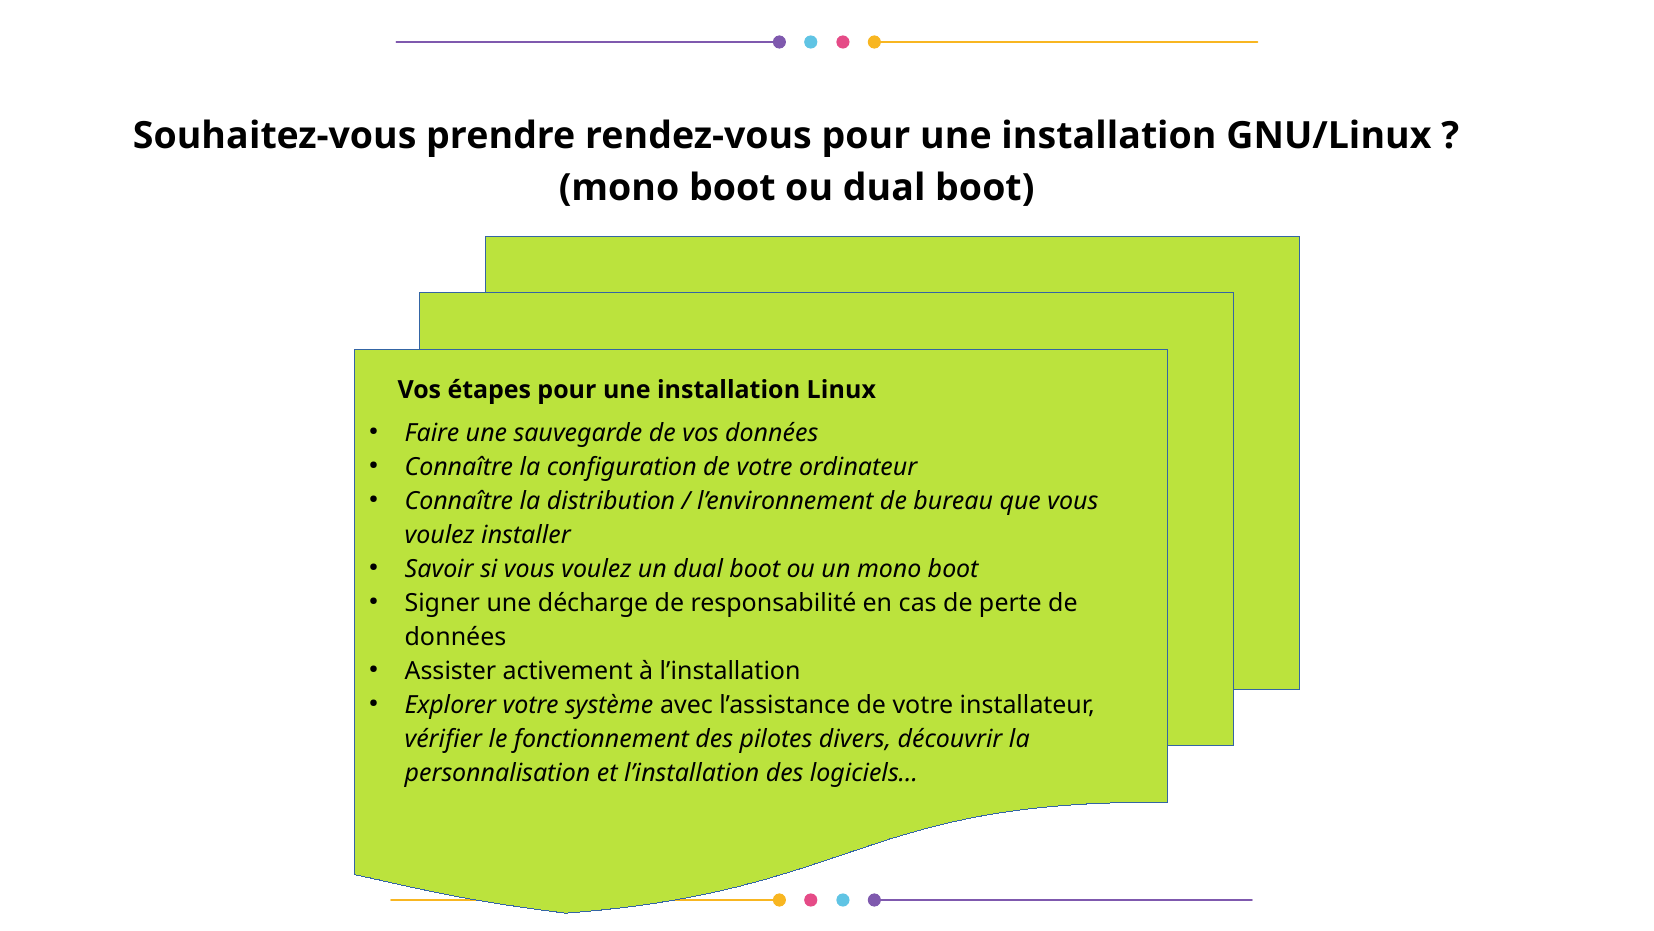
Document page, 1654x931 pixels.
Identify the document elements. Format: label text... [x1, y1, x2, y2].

text_box Faire une sauvegarde de vos données Connaître la configuration de votre ordinateur Connaître la distribution / l’environnement de bureau que vous voulez installer Savoir si vous voulez un dual boot ou un mono boot Signer une décharge de responsabilité en cas de perte de données Assister activement à l’installation Explorer votre système avec l’assistance de votre installateur, vérifier le fonctionnement des pilotes divers, découvrir la personnalisation et l’installation des logiciels... [354, 407, 1152, 899]
text_box Vos étapes pour une installation Linux [382, 364, 900, 407]
text_box Souhaitez-vous prendre rendez-vous pour une installation GNU/Linux ? (mono boot ou dual boot) [118, 101, 1477, 219]
text_box [354, 236, 1300, 803]
text_box [470, 899, 680, 914]
